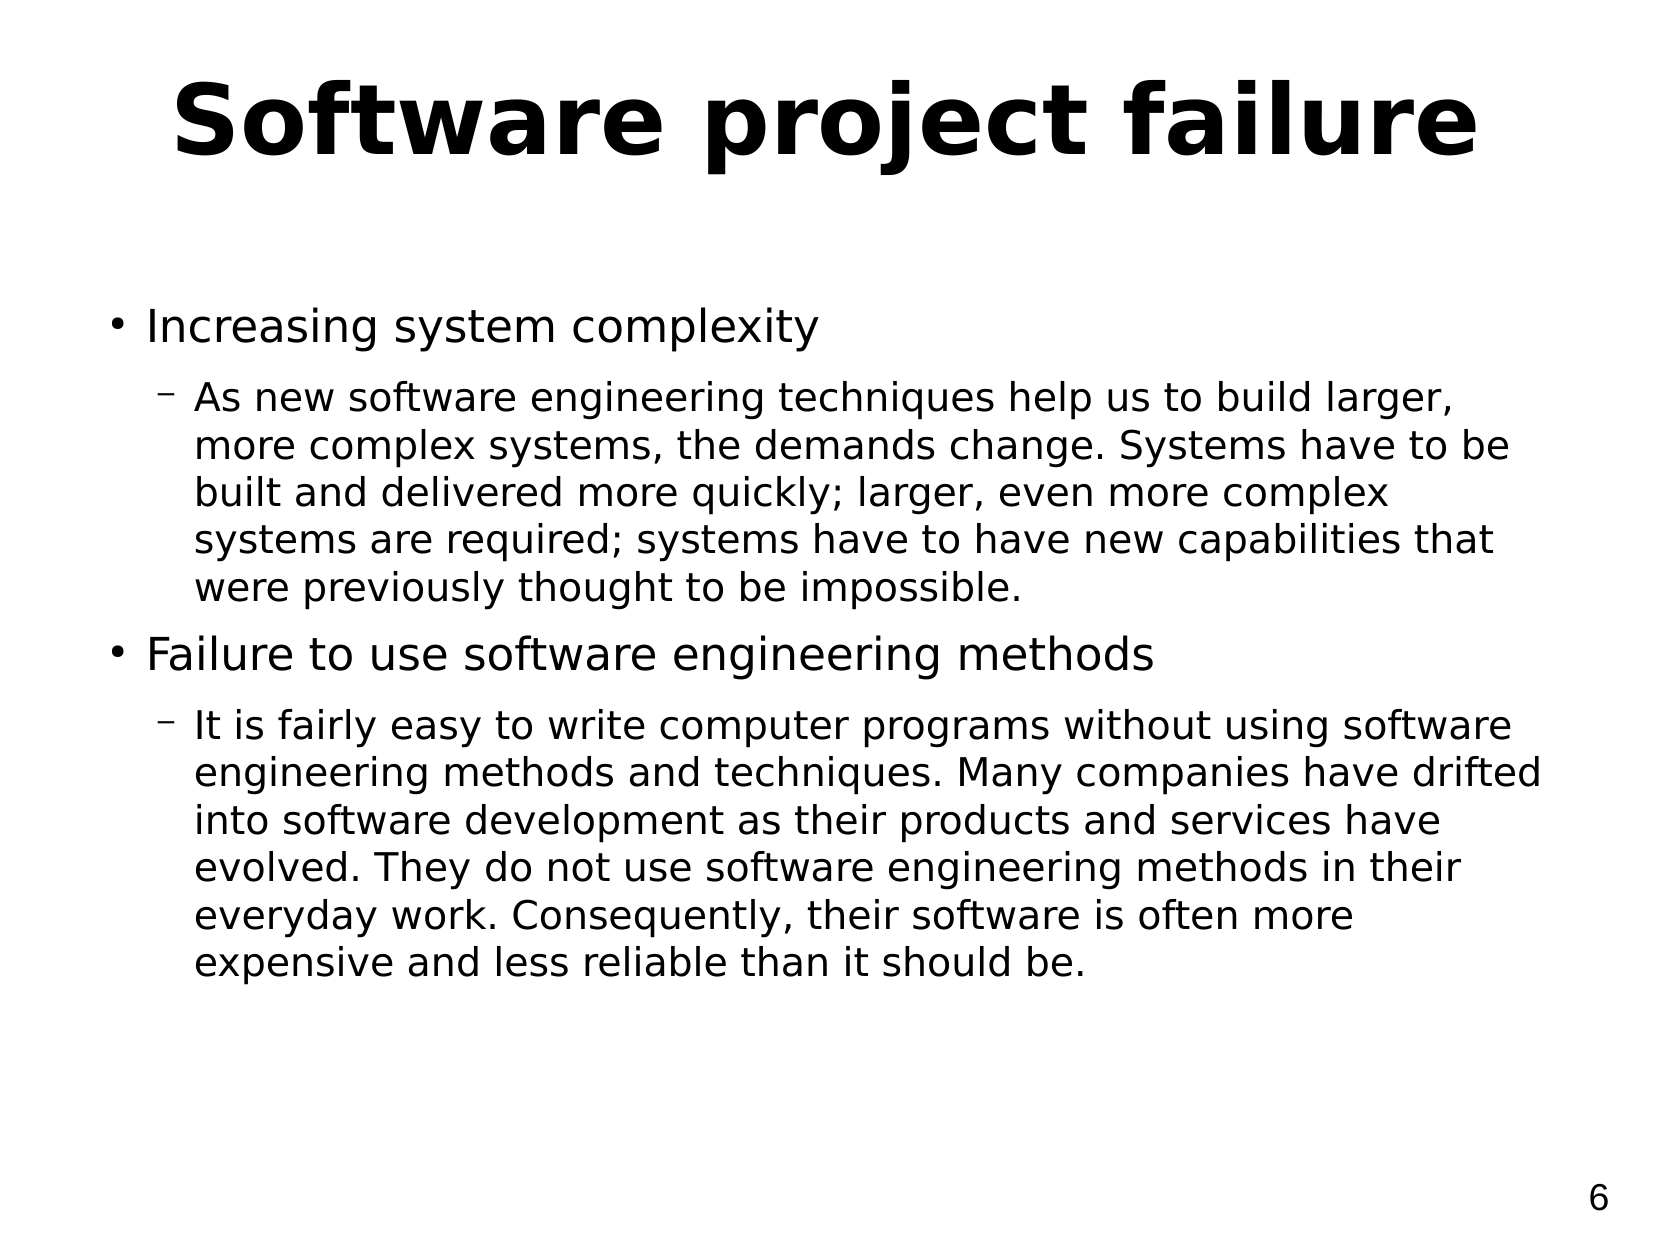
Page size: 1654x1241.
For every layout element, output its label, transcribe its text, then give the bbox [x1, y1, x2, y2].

title Software project failure [82, 49, 1571, 195]
list Increasing system complexity As new software engineering techniques help us to build larger, more complex systems, the demands change. Systems have to be built and delivered more quickly; larger, even more complex systems are required; systems have to have new capabilities that were previously thought to be impossible. Failure to use software engineering methods It is fairly easy to write computer programs without using software engineering methods and techniques. Many companies have drifted into software development as their products and services have evolved. They do not use software engineering methods in their everyday work. Consequently, their software is often more expensive and less reliable than it should be. [82, 290, 1571, 1010]
